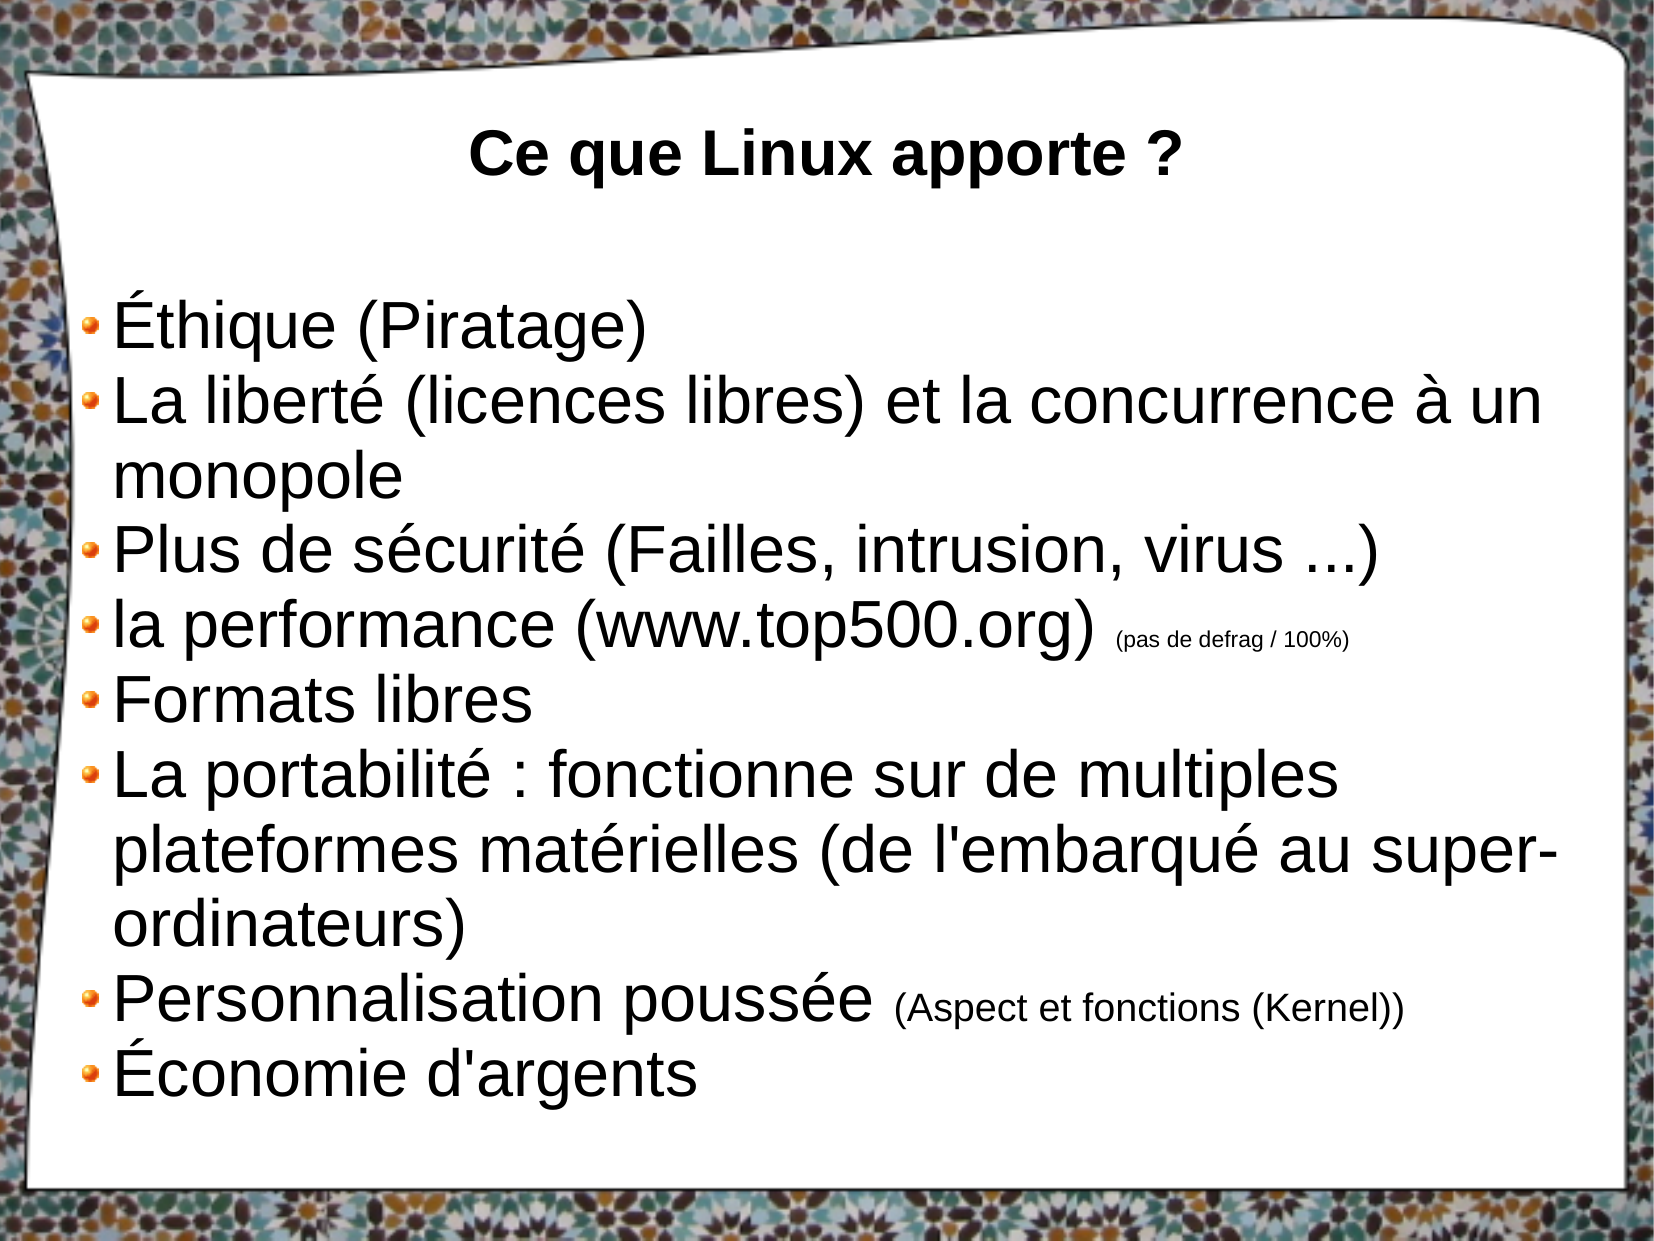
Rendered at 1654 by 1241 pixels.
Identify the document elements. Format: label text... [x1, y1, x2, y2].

subtitle Éthique (Piratage) La liberté (licences libres) et la concurrence à un monopole Plus de sécurité (Failles, intrusion, virus ...) la performance (www.top500.org) (pas de defrag / 100%) Formats libres La portabilité : fonctionne sur de multiples plateformes matérielles (de l'embarqué au super-ordinateurs) Personnalisation poussée (Aspect et fonctions (Kernel)) Économie d'argents [82, 288, 1571, 1111]
picture [0, 0, 1654, 1241]
title Ce que Linux apporte ? [82, 49, 1571, 257]
